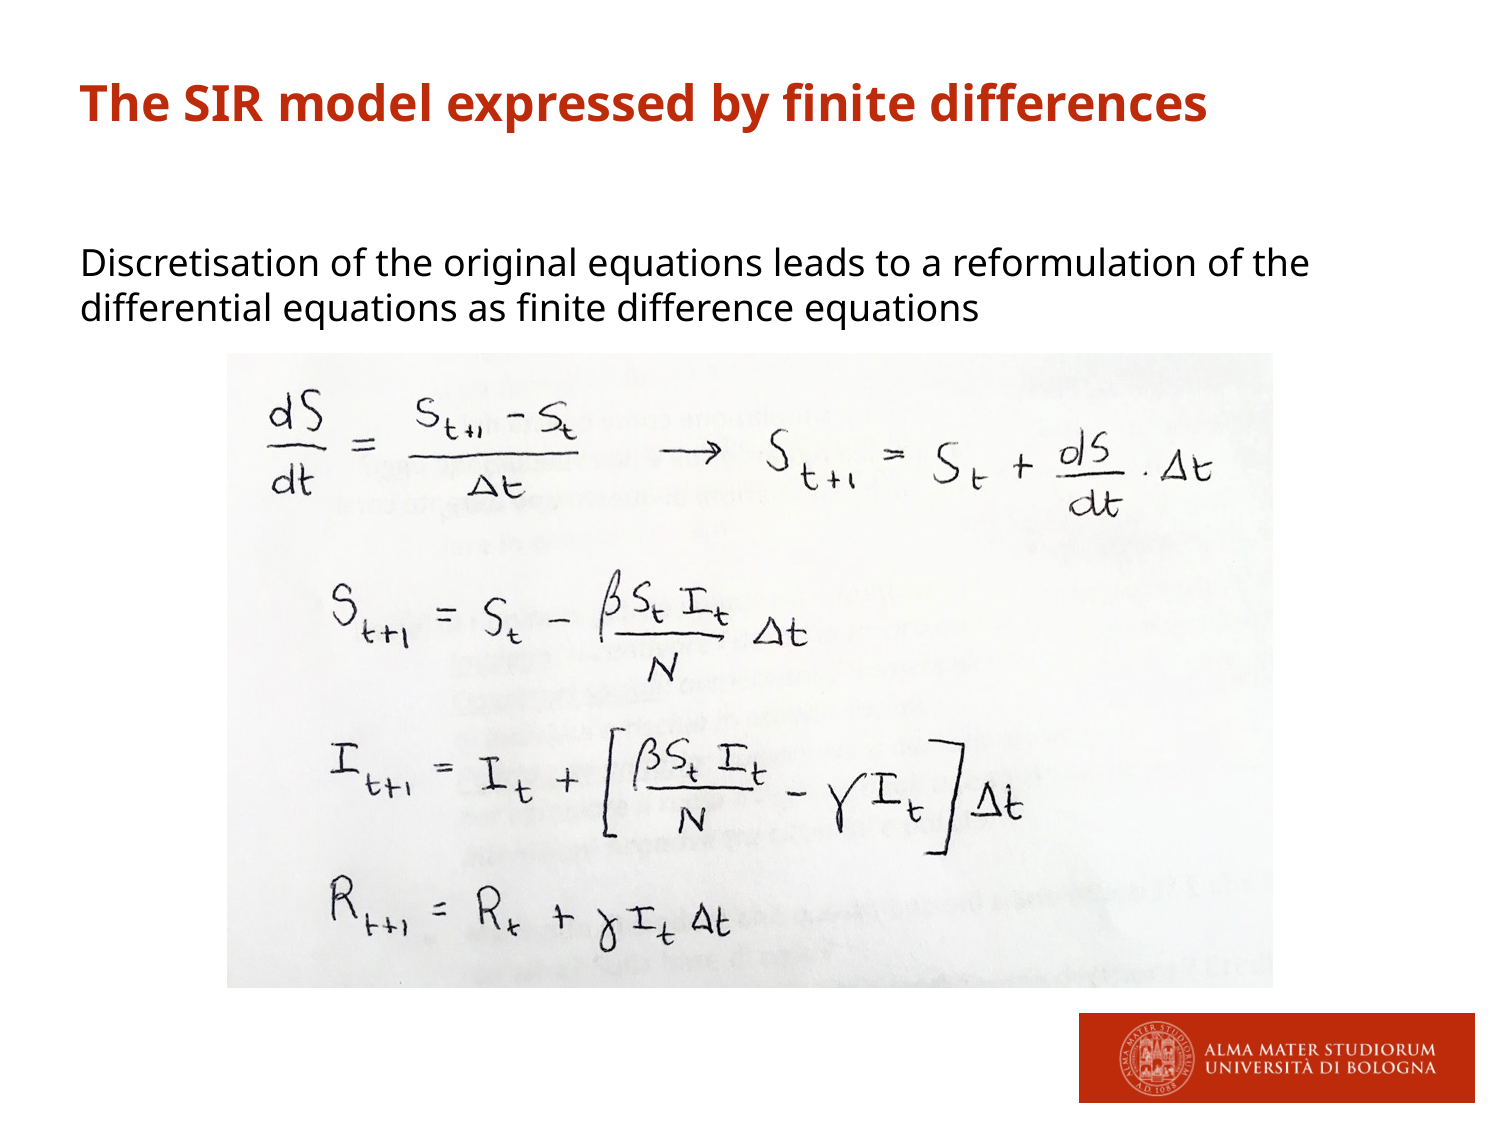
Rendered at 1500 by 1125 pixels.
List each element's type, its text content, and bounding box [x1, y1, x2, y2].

list Discretisation of the original equations leads to a reformulation of the differential equations as finite difference equations [64, 231, 1447, 941]
list The SIR model expressed by finite differences [64, 78, 1447, 185]
picture [227, 353, 1273, 988]
